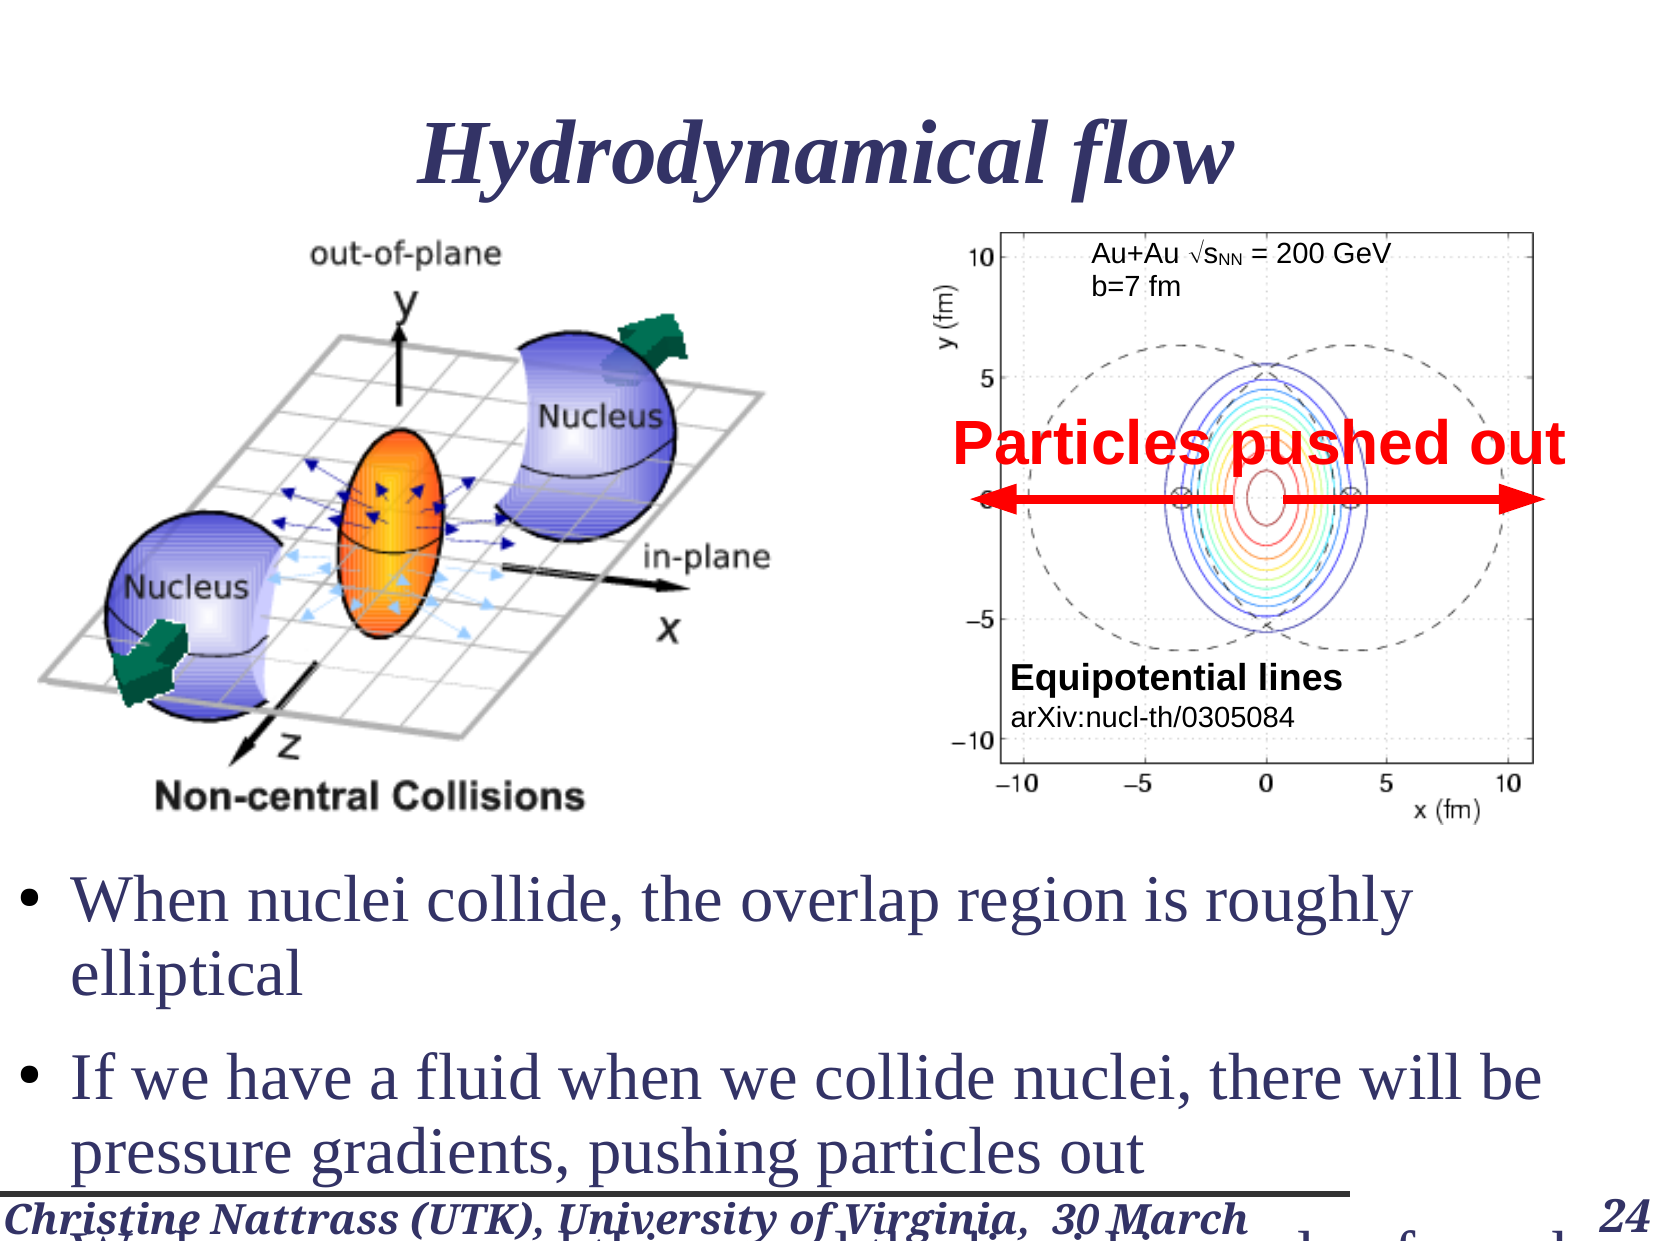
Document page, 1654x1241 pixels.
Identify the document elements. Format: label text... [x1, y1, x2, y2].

picture [1510, 486, 1534, 494]
list When nuclei collide, the overlap region is roughly elliptical If we have a fluid when we collide nuclei, there will be pressure gradients, pushing particles out We have measured this – and the liquid is made of quarks and gluons [0, 862, 1654, 1241]
text_box Equipotential lines [995, 649, 1408, 706]
picture [933, 232, 1534, 825]
text_box Au+Au sNN = 200 GeV b=7 fm [1076, 229, 1407, 311]
text_box Particles pushed out [937, 400, 1614, 486]
text_box arXiv:nucl-th/0305084 [995, 693, 1492, 772]
picture [37, 224, 788, 828]
title Hydrodynamical flow [82, 49, 1571, 257]
